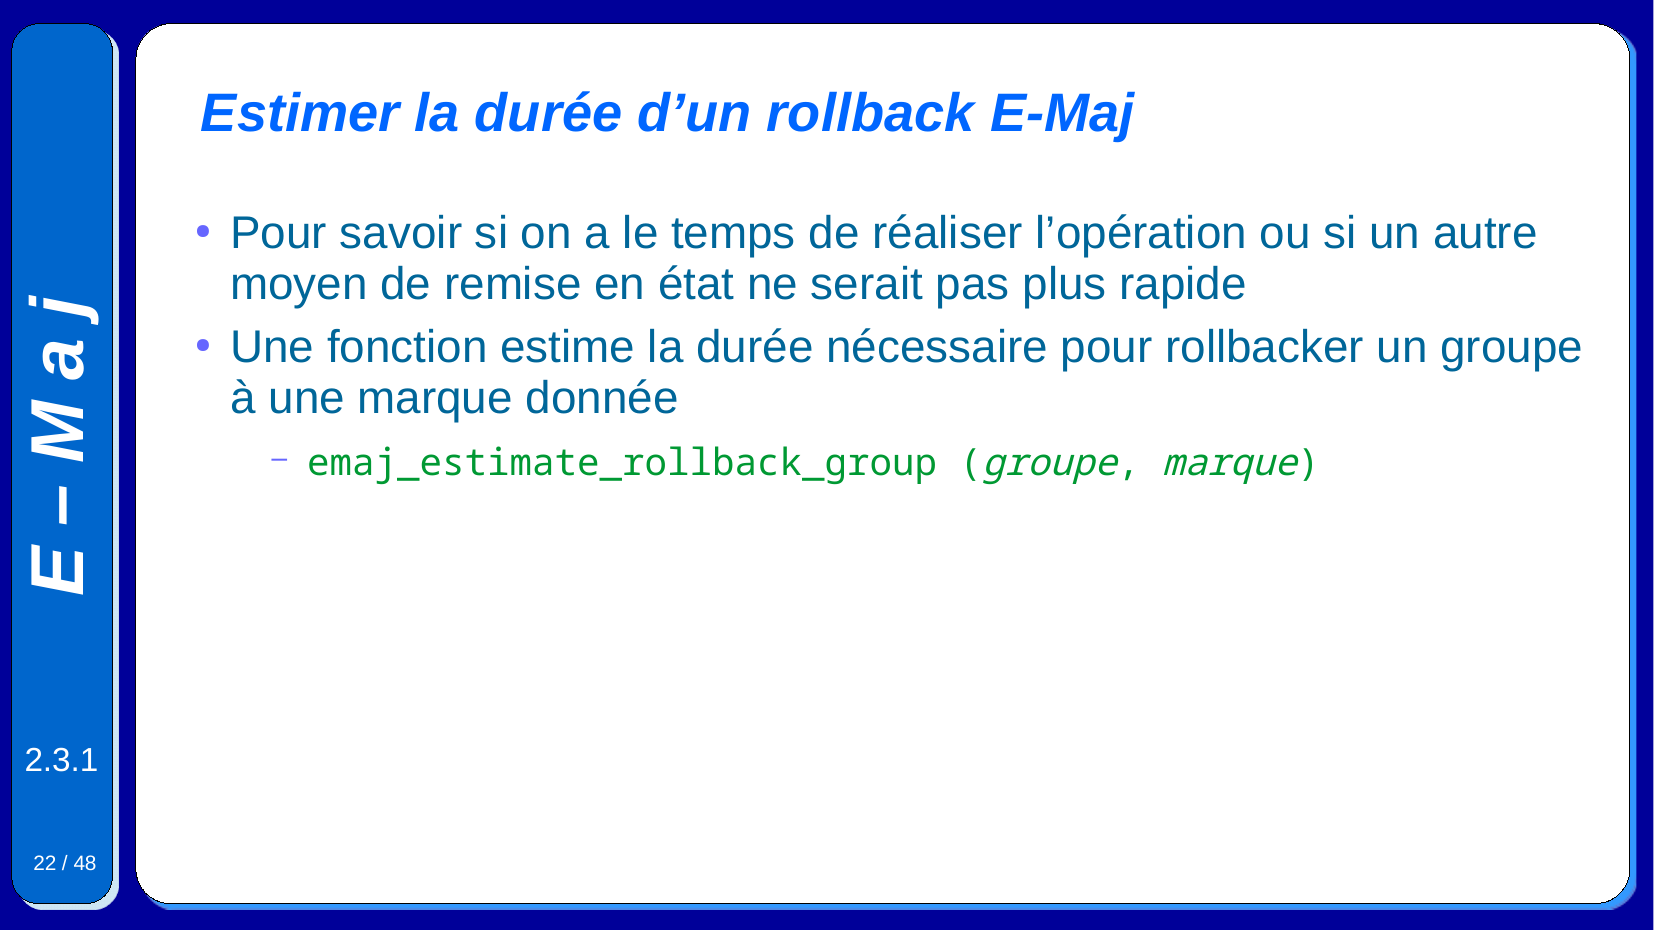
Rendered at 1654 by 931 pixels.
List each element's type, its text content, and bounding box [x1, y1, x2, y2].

title Estimer la durée d’un rollback E-Maj [200, 34, 1575, 191]
list Pour savoir si on a le temps de réaliser l’opération ou si un autre moyen de remise en état ne serait pas plus rapide Une fonction estime la durée nécessaire pour rollbacker un groupe à une marque donnée emaj_estimate_rollback_group (groupe, marque) [177, 206, 1587, 827]
